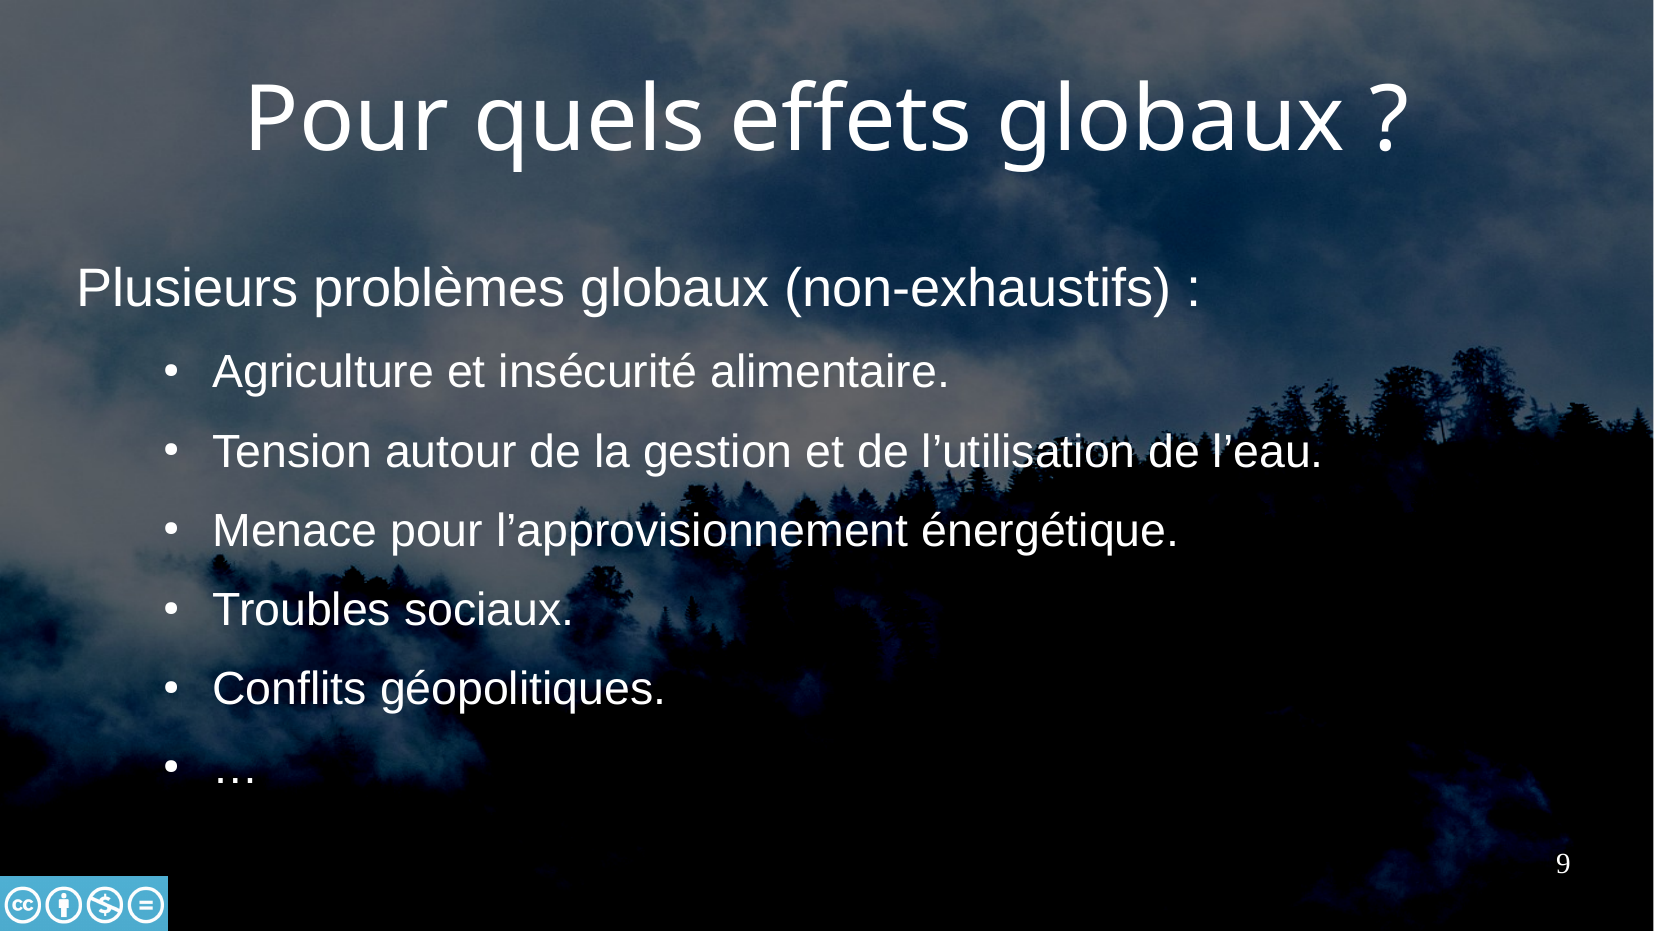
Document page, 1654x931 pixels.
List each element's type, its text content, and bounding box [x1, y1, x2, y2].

title Pour quels effets globaux ? [82, 22, 1571, 207]
list Plusieurs problèmes globaux (non-exhaustifs) : Agriculture et insécurité alimentaire. Tension autour de la gestion et de l’utilisation de l’eau. Menace pour l’approvisionnement énergétique. Troubles sociaux. Conflits géopolitiques. … [76, 257, 1565, 798]
picture [0, 876, 168, 931]
